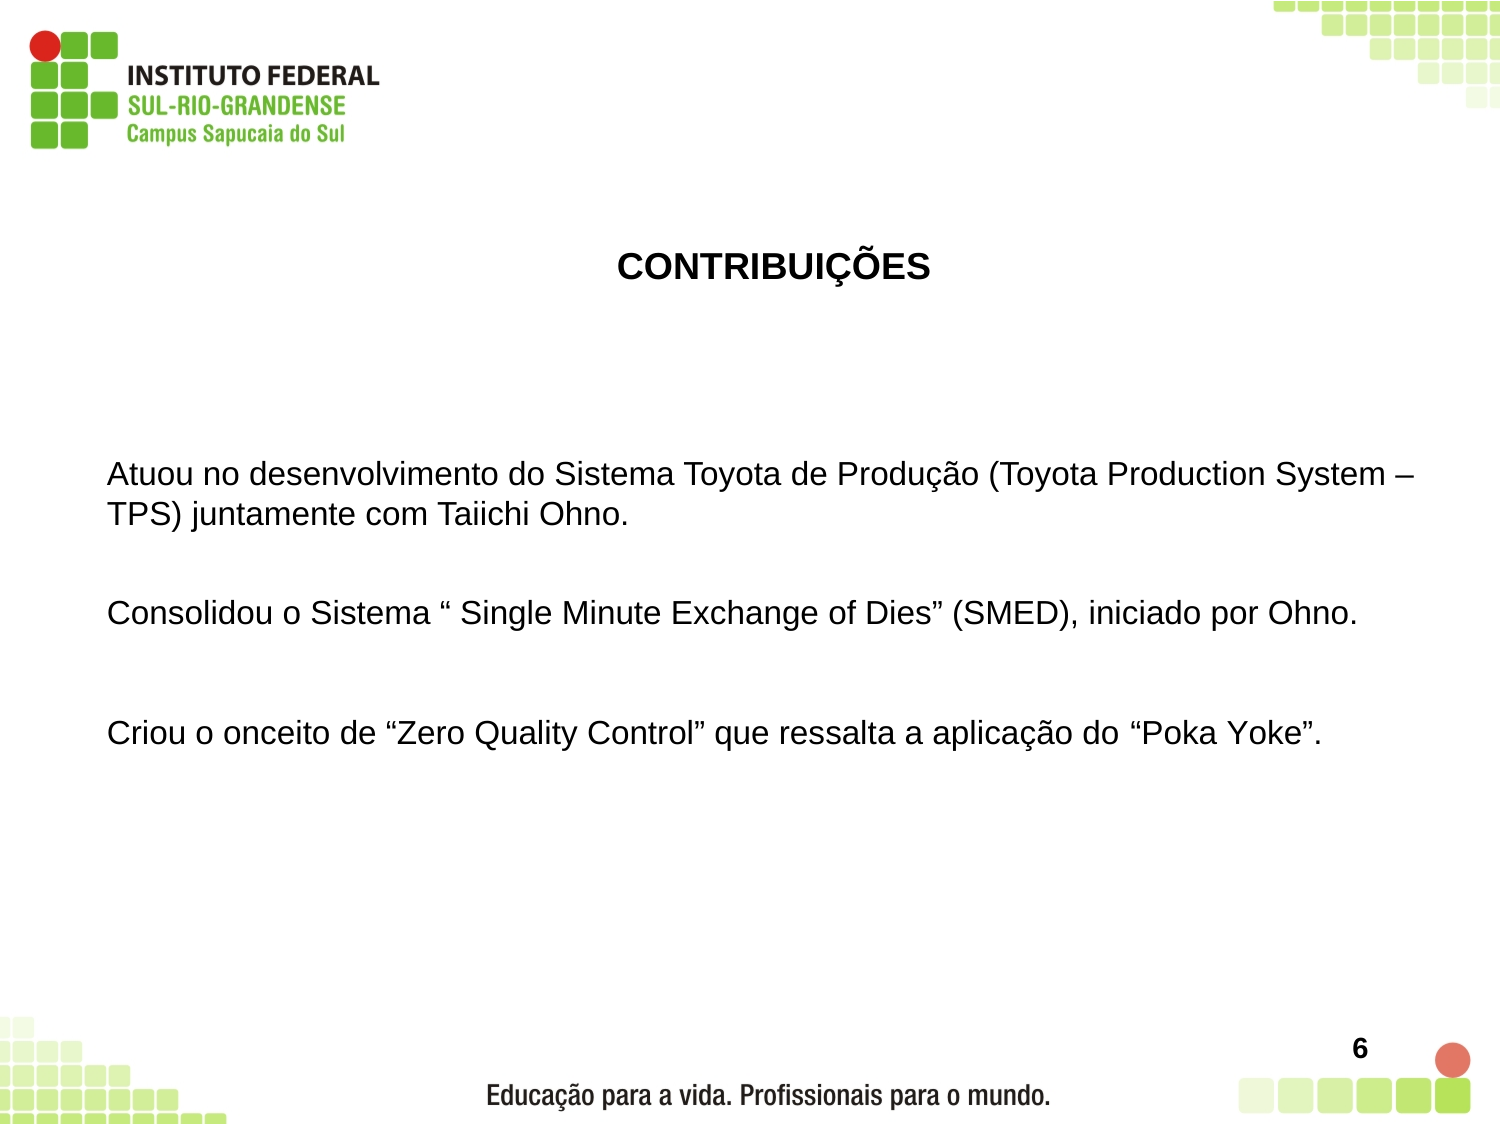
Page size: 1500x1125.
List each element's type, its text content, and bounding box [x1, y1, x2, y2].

text_box CONTRIBUIÇÕES [138, 234, 1411, 295]
text_box Atuou no desenvolvimento do Sistema Toyota de Produção (Toyota Production System – TPS) juntamente com Taiichi Ohno. Consolidou o Sistema “ Single Minute Exchange of Dies” (SMED), iniciado por Ohno. Criou o onceito de “Zero Quality Control” que ressalta a aplicação do “Poka Yoke”. [82, 295, 1441, 1028]
